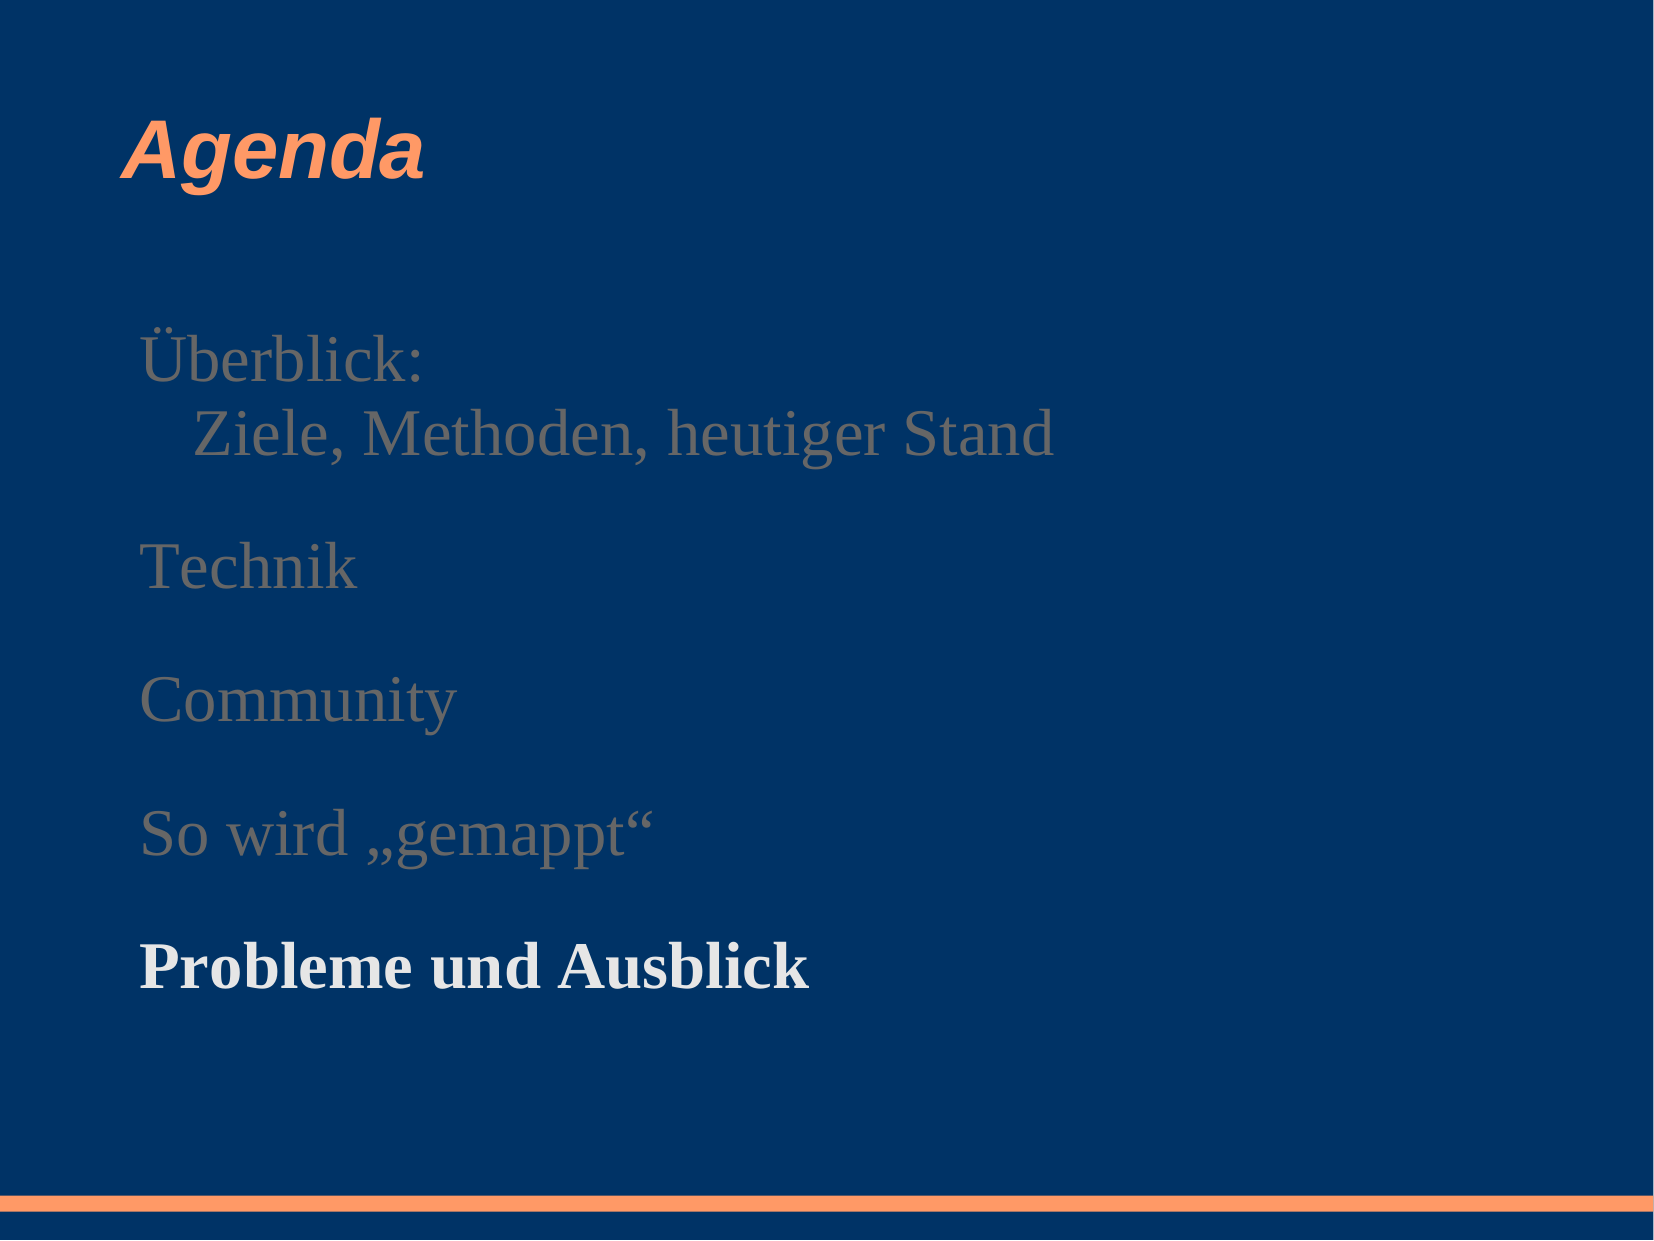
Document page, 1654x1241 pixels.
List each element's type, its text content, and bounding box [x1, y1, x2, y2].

title Agenda [121, 53, 1534, 247]
list Überblick: Ziele, Methoden, heutiger Stand Technik Community So wird „gemappt“ Probleme und Ausblick [121, 322, 1561, 1025]
